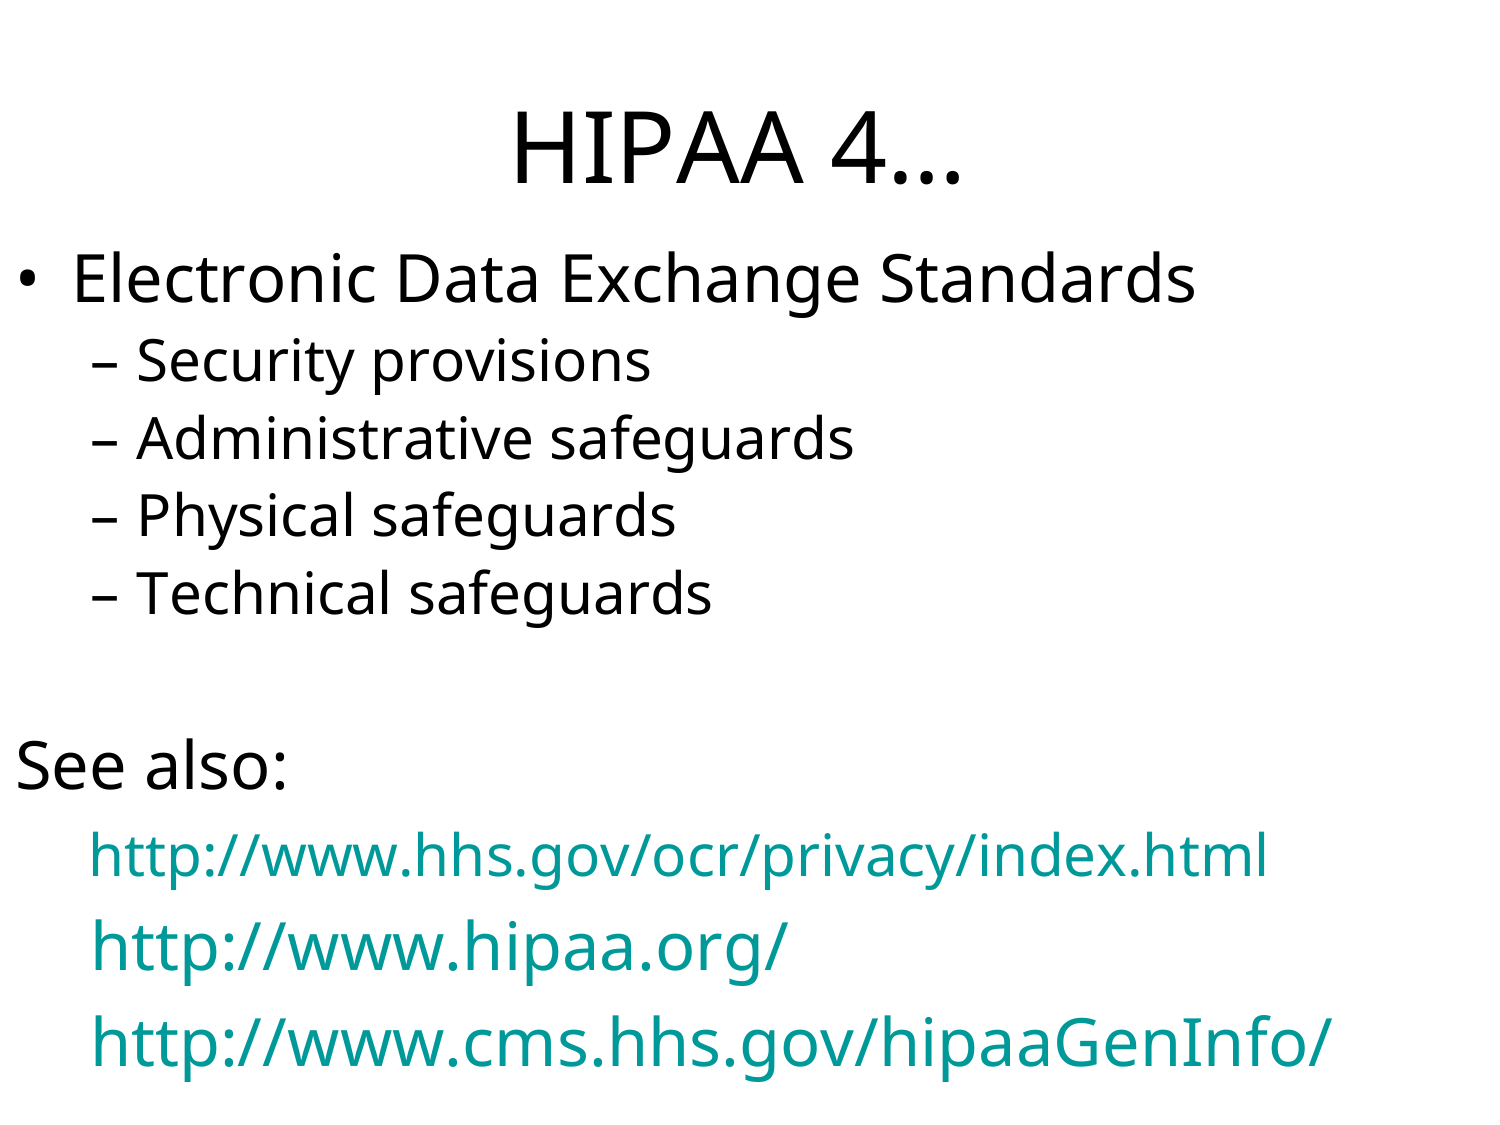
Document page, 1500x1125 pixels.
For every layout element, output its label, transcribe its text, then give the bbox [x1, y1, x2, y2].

title HIPAA 4… [99, 49, 1375, 237]
list Electronic Data Exchange Standards Security provisions Administrative safeguards Physical safeguards Technical safeguards See also: http://www.hhs.gov/ocr/privacy/index.html http://www.hipaa.org/ http://www.cms.hhs.gov/hipaaGenInfo/ [0, 237, 1500, 1125]
